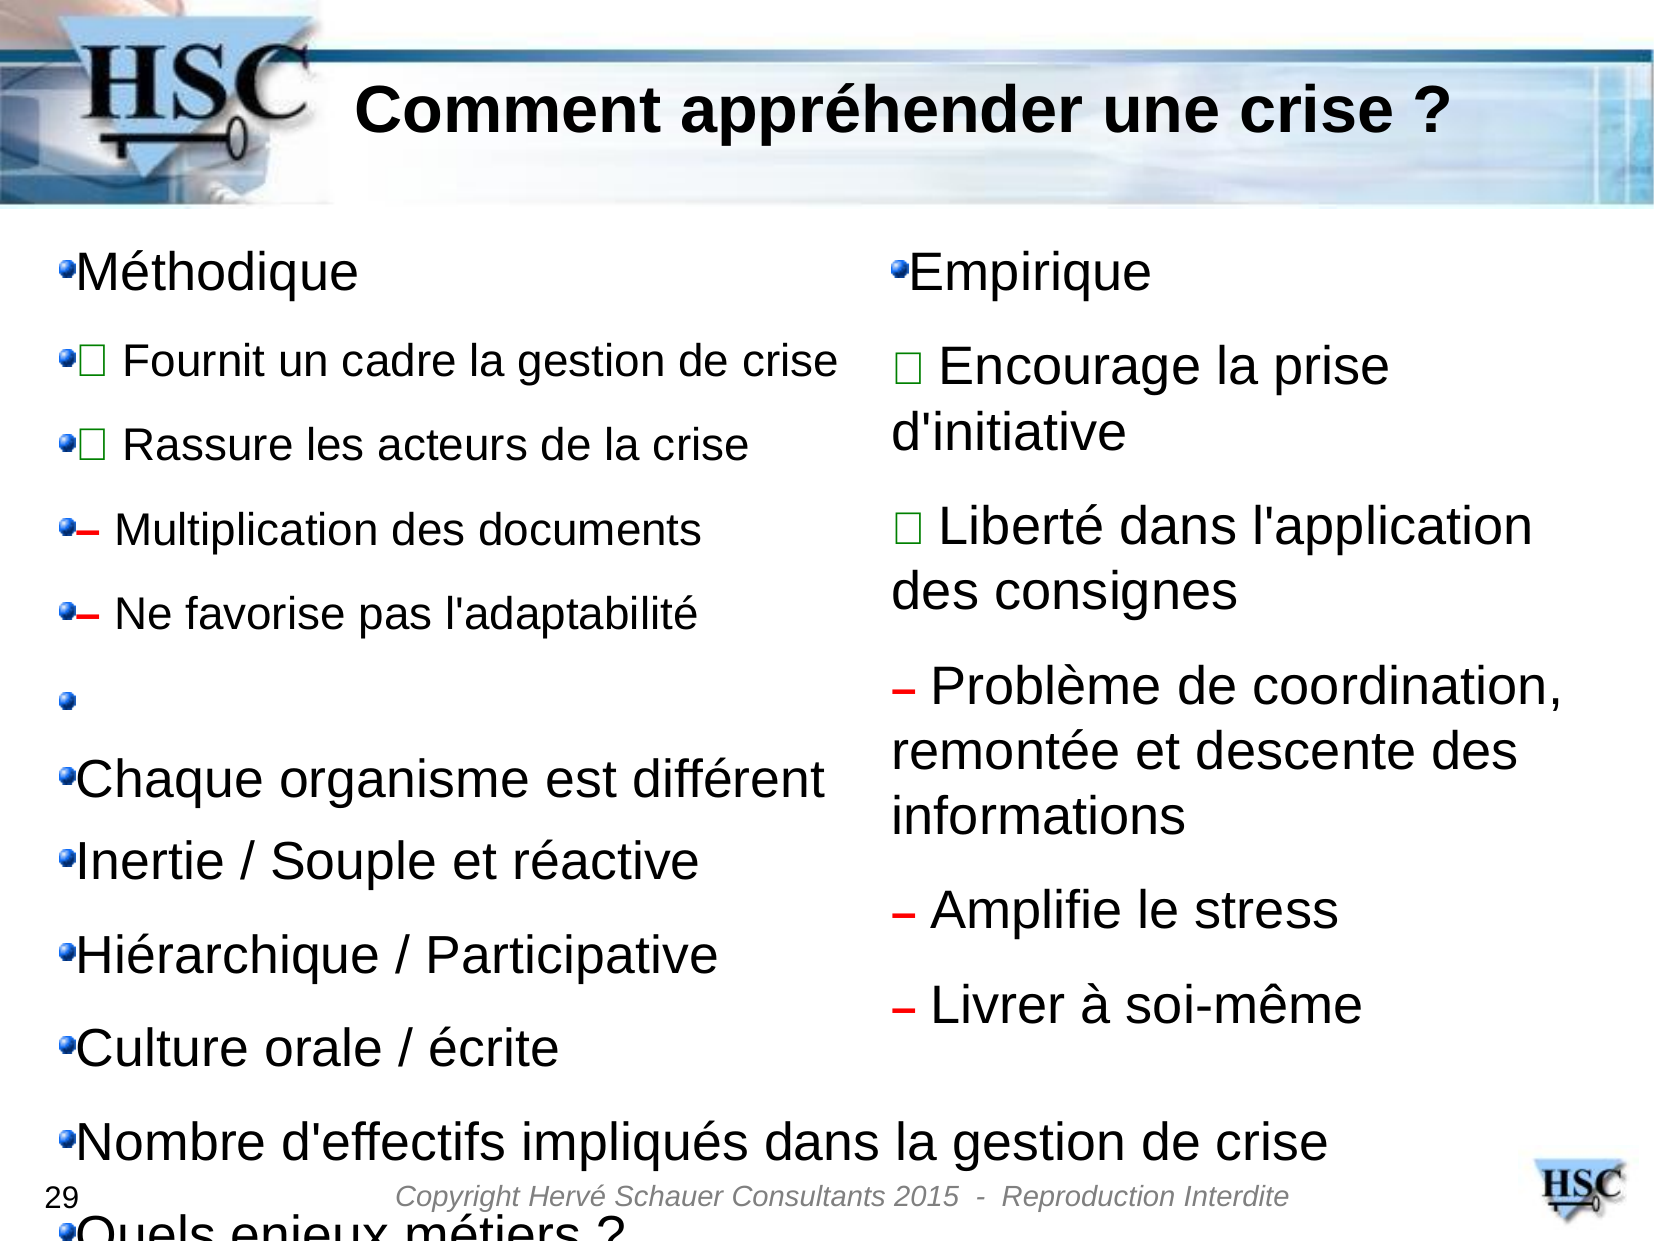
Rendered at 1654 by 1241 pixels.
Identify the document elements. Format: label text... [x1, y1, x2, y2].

list Méthodique  Fournit un cadre la gestion de crise  Rassure les acteurs de la crise – Multiplication des documents – Ne favorise pas l'adaptabilité [59, 236, 875, 744]
list Chaque organisme est différent Inertie / Souple et réactive Hiérarchique / Participative Culture orale / écrite Nombre d'effectifs impliqués dans la gestion de crise Quels enjeux métiers ? [59, 744, 1625, 1173]
list Empirique  Encourage la prise d'initiative  Liberté dans l'application des consignes – Problème de coordination, remontée et descente des informations – Amplifie le stress – Livrer à soi-même [891, 236, 1636, 1152]
title Comment appréhender une crise ? [354, 2, 1654, 210]
